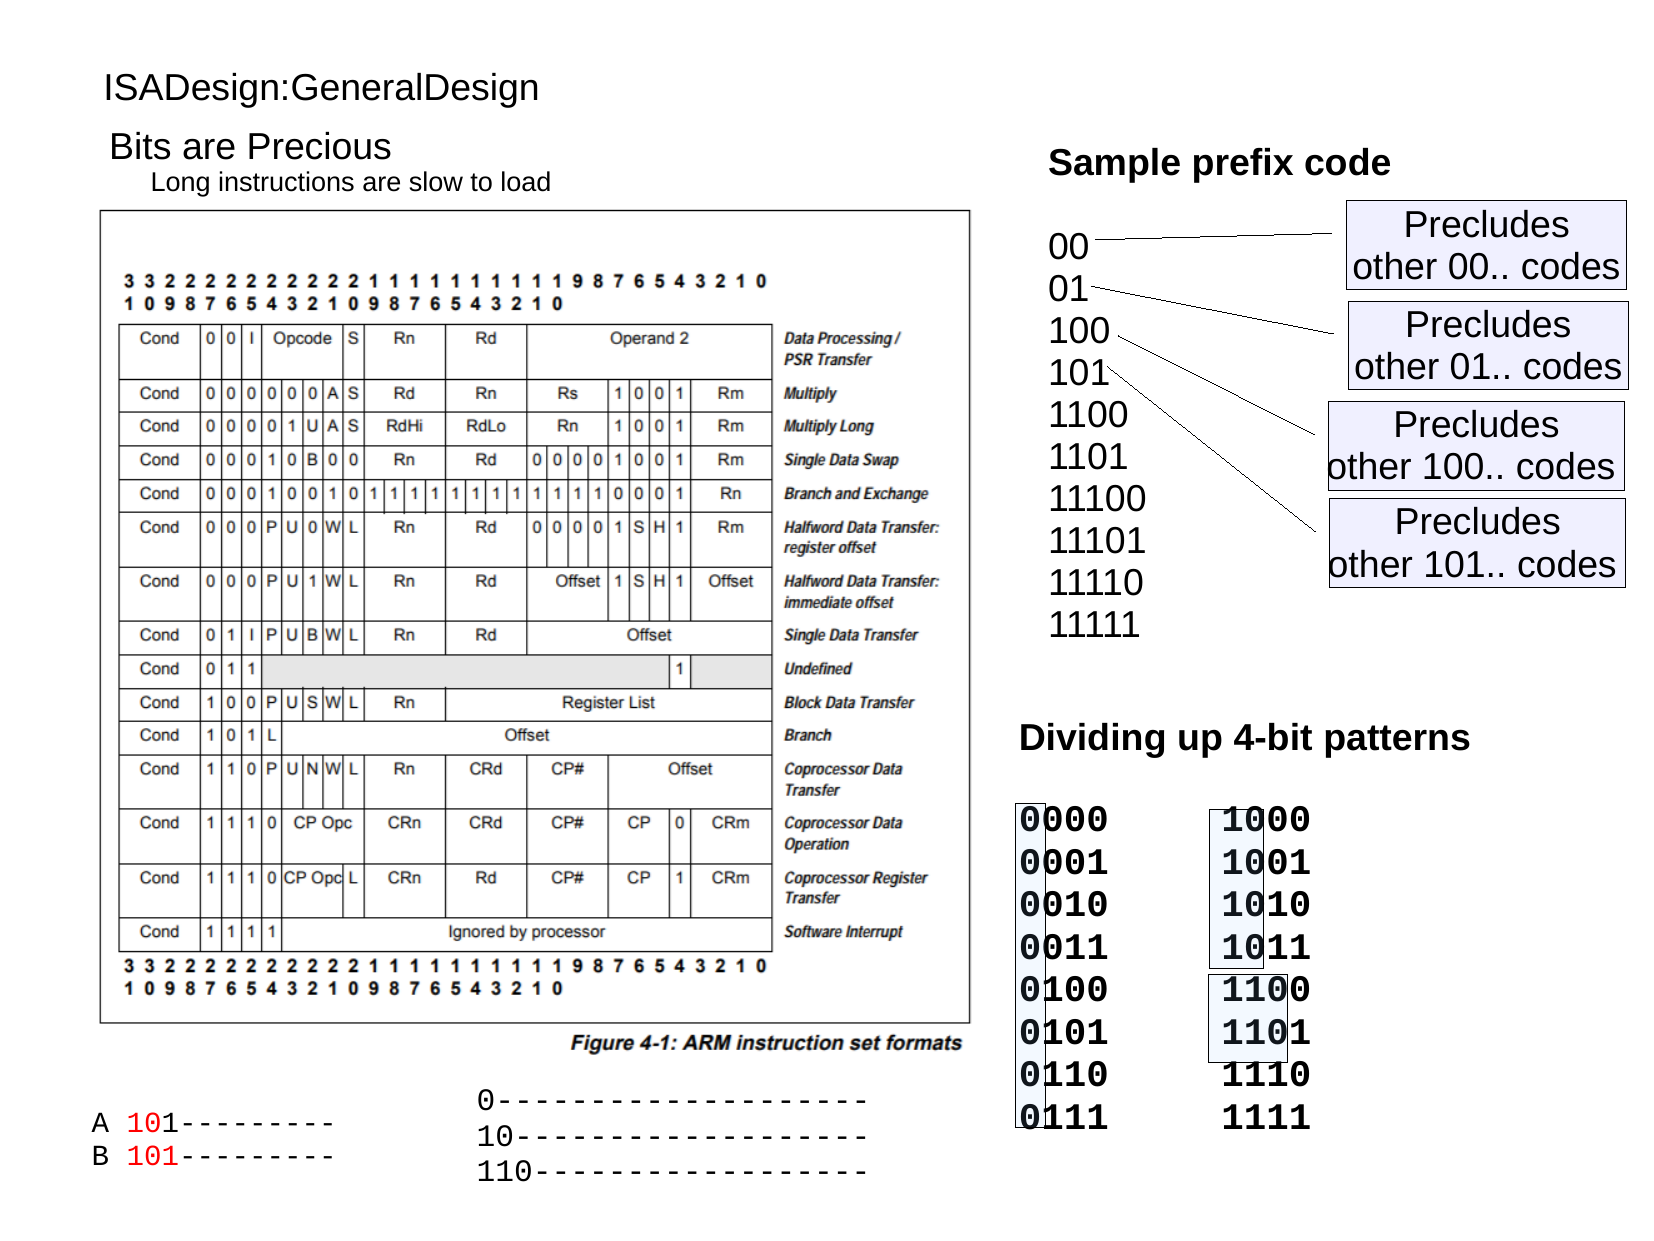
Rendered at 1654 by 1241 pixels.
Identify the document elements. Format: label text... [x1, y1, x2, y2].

text_box ISADesign:GeneralDesign [88, 59, 555, 116]
text_box Long instructions are slow to load [135, 159, 566, 200]
text_box Dividing up 4-bit patterns 0000 1000 0001 1001 0010 1010 0011 1011 0100 1100 0101 1101 0110 1110 0111 1111 [1003, 708, 1486, 1150]
picture [86, 200, 1004, 1060]
text_box [1208, 974, 1288, 1063]
text_box [1209, 809, 1264, 969]
text_box Precludes other 100.. codes [1329, 402, 1624, 490]
text_box 0-------------------- 10------------------- 110------------------ [460, 1075, 887, 1195]
text_box Sample prefix code 00 01 100 101 1100 1101 11100 11101 11110 11111 [1033, 133, 1407, 655]
text_box Precludes other 00.. codes [1346, 201, 1627, 289]
text_box Bits are Precious [94, 118, 408, 176]
text_box Precludes other 01.. codes [1348, 301, 1629, 390]
text_box A 101--------- B 101--------- [76, 1100, 352, 1179]
text_box Precludes other 101.. codes [1330, 499, 1625, 587]
text_box [1015, 803, 1046, 1128]
